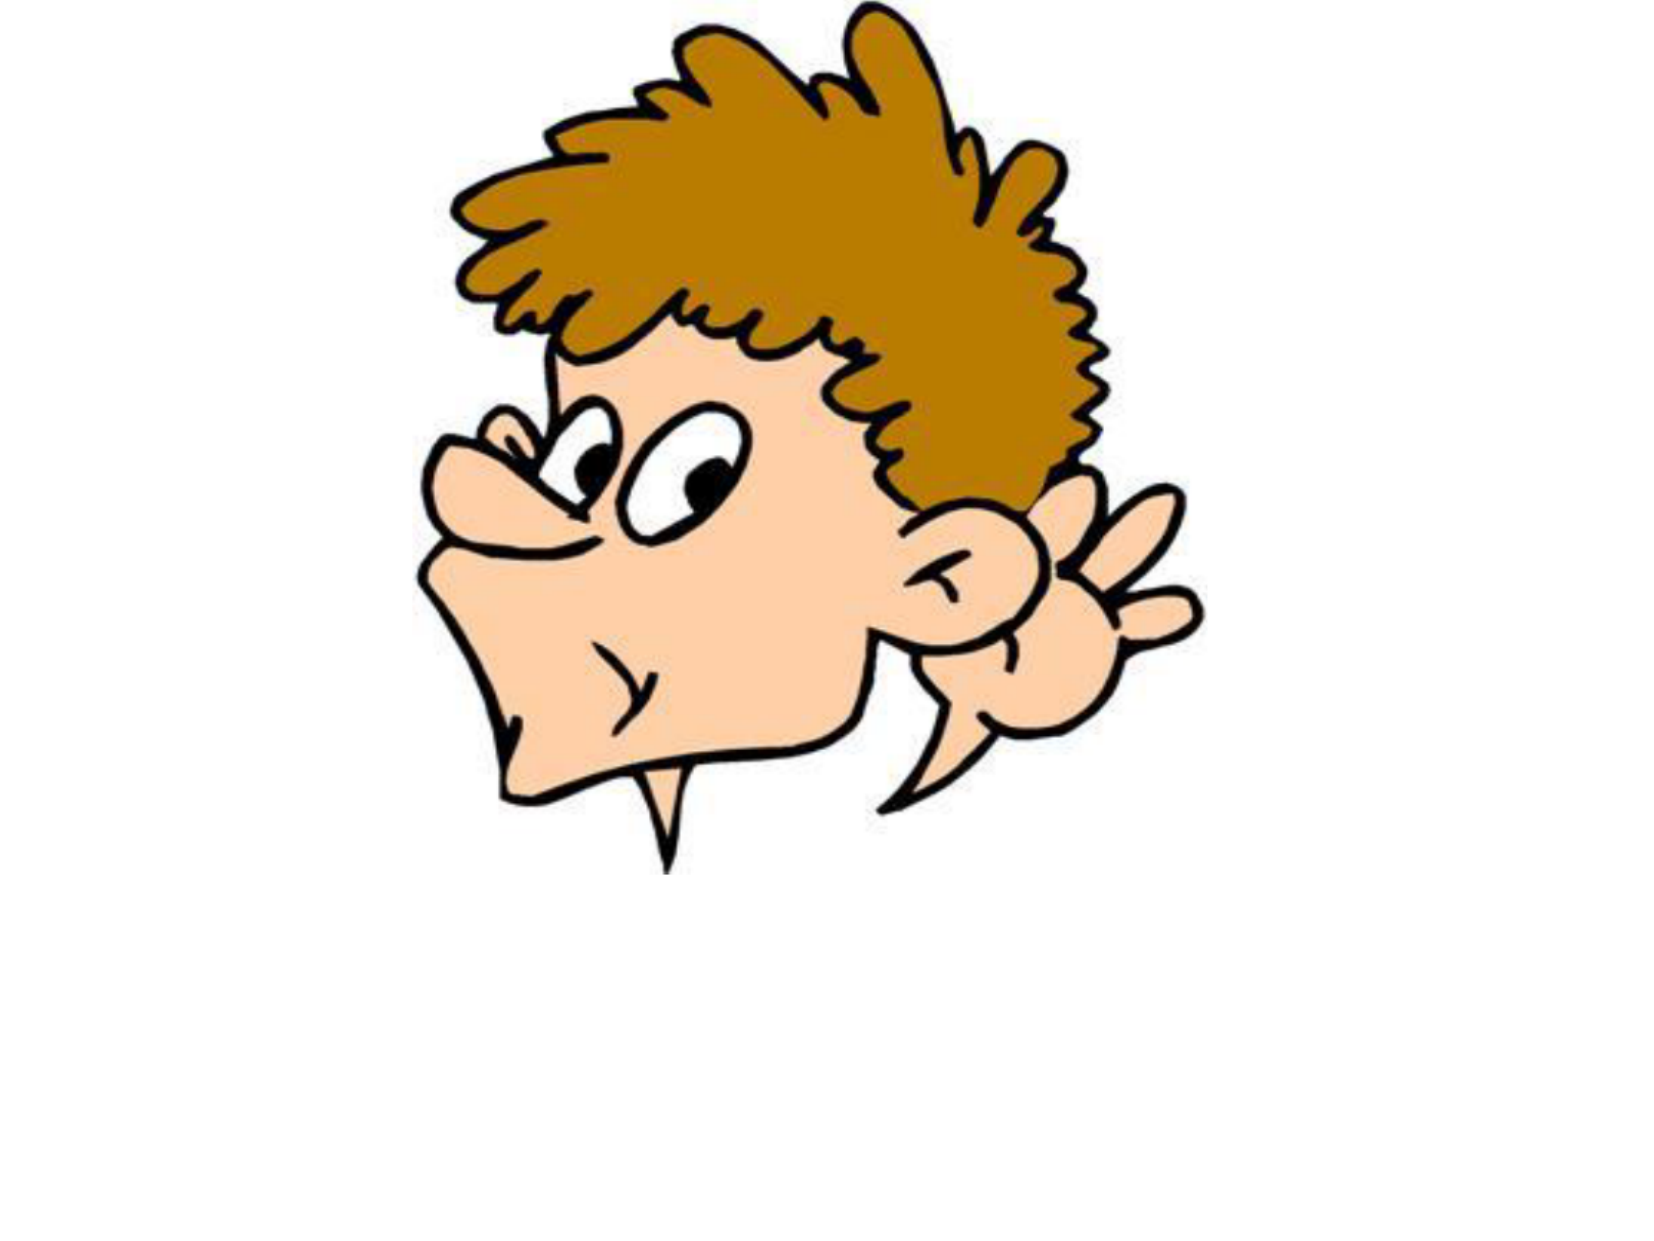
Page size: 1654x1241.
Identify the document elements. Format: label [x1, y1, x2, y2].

picture [389, 0, 1218, 957]
